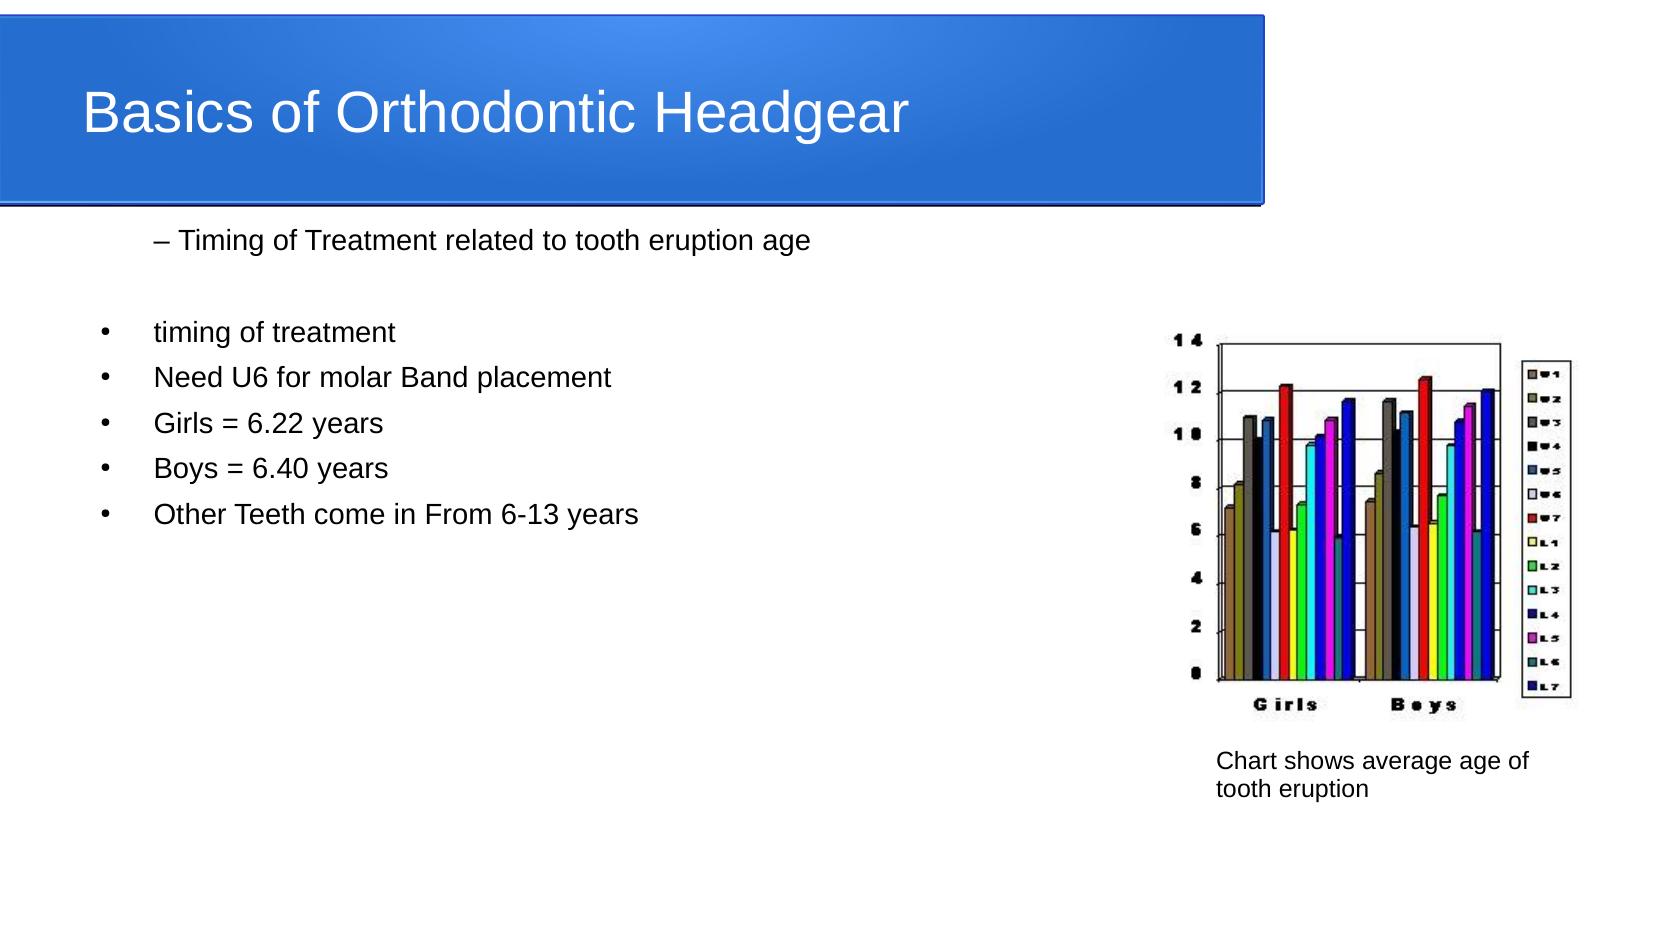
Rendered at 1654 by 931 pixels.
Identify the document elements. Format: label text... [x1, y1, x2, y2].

list – Timing of Treatment related to tooth eruption age timing of treatment Need U6 for molar Band placement Girls = 6.22 years Boys = 6.40 years Other Teeth come in From 6-13 years [82, 224, 1571, 764]
text_box Chart shows average age of tooth eruption [1201, 739, 1546, 811]
title Basics of Orthodontic Headgear [82, 35, 1235, 189]
picture [1140, 309, 1589, 764]
